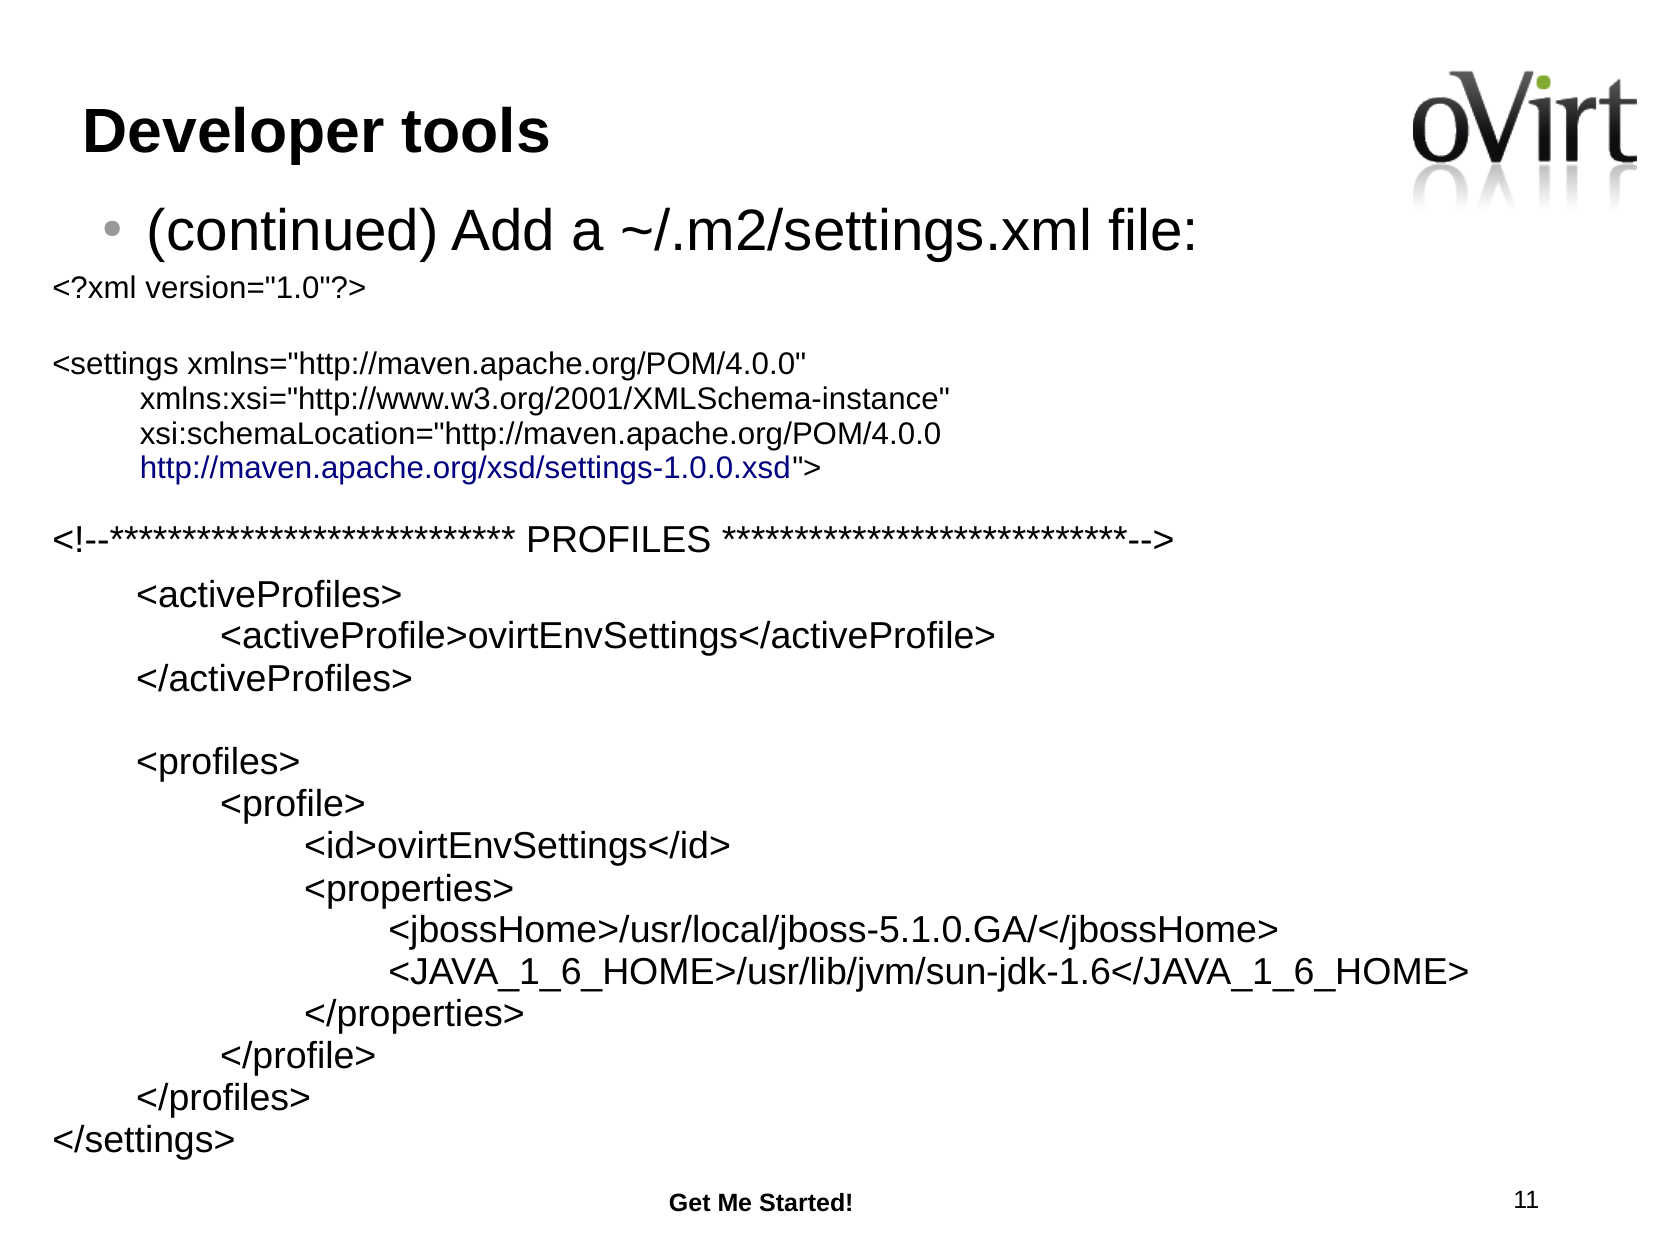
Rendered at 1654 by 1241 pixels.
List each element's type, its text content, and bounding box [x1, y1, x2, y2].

list (continued) Add a ~/.m2/settings.xml file: [86, 197, 1576, 262]
title Developer tools [82, 37, 1303, 225]
text_box <?xml version="1.0"?> <settings xmlns="http://maven.apache.org/POM/4.0.0" xmlns:xsi="http://www.w3.org/2001/XMLSchema-instance" xsi:schemaLocation="http://maven.apache.org/POM/4.0.0 http://maven.apache.org/xsd/settings-1.0.0.xsd"> <!--**************************** PROFILES ****************************--> <activeProfiles> <activeProfile>ovirtEnvSettings</activeProfile> </activeProfiles> <profiles> <profile> <id>ovirtEnvSettings</id> <properties> <jbossHome>/usr/local/jboss-5.1.0.GA/</jbossHome> <JAVA_1_6_HOME>/usr/lib/jvm/sun-jdk-1.6</JAVA_1_6_HOME> </properties> </profile> </profiles> </settings> [37, 262, 1613, 1169]
picture [1413, 63, 1637, 212]
